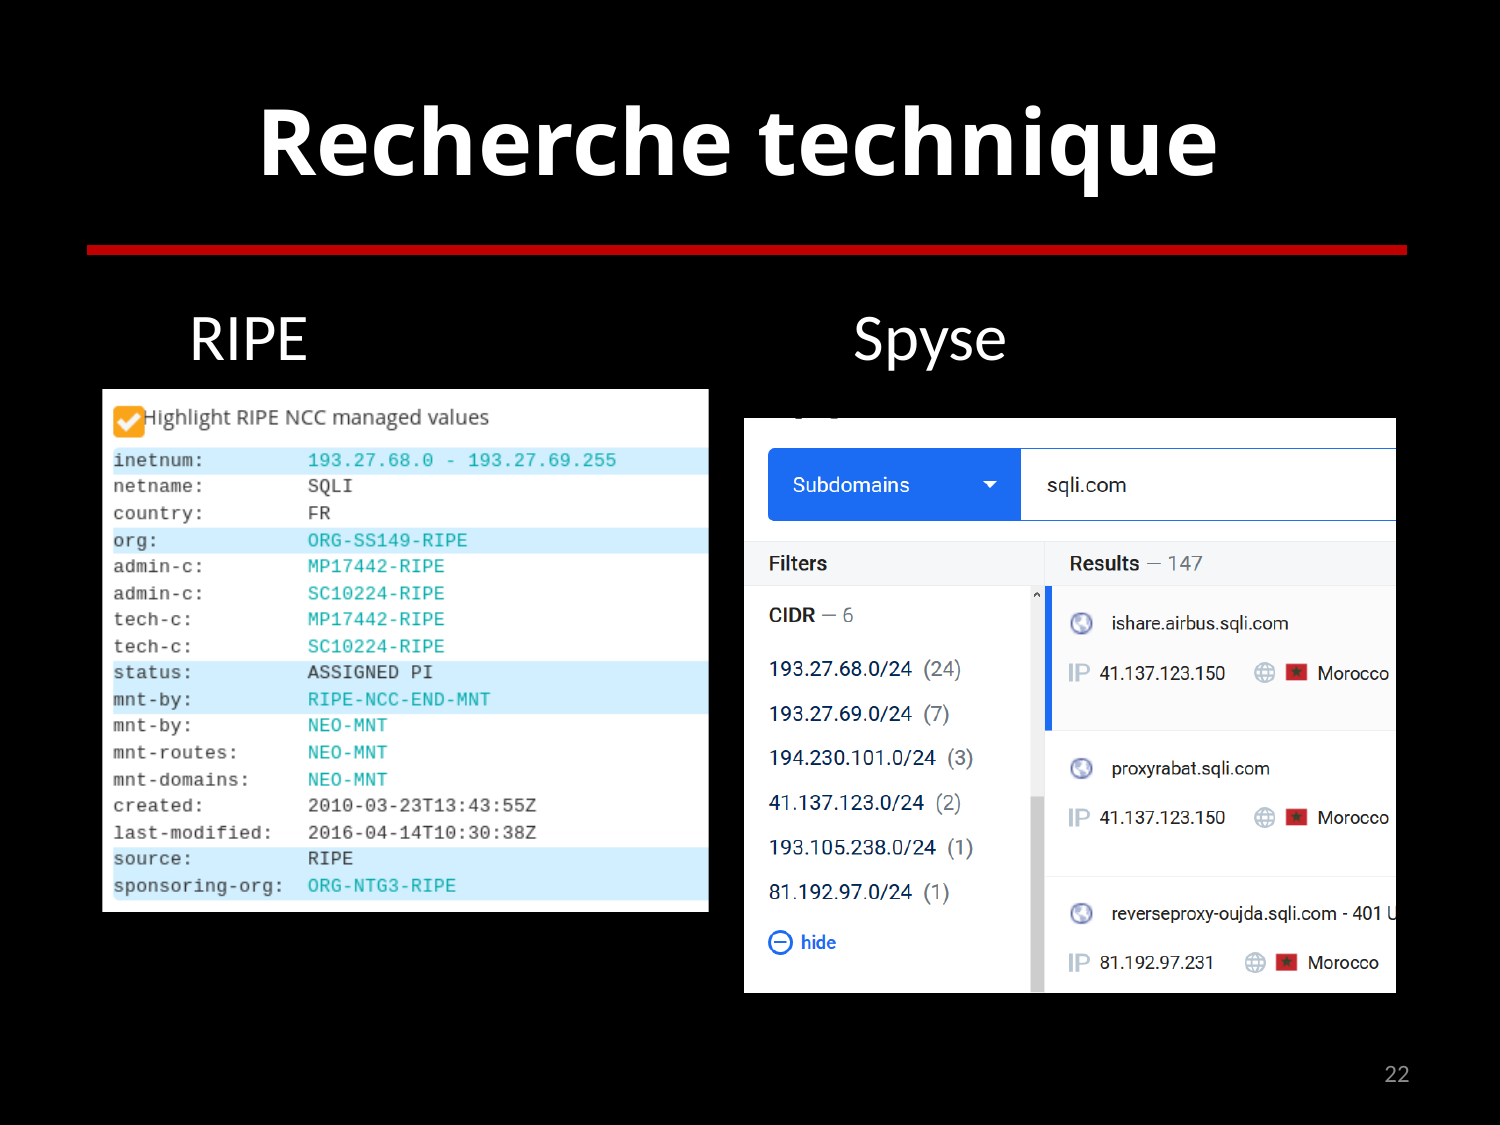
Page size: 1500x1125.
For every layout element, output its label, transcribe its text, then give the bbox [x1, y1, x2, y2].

list RIPE Spyse [118, 286, 1087, 1016]
picture [744, 418, 1396, 993]
slide_number <numéro> [1074, 1042, 1425, 1103]
picture [102, 389, 709, 912]
title Recherche technique [75, 45, 1425, 233]
